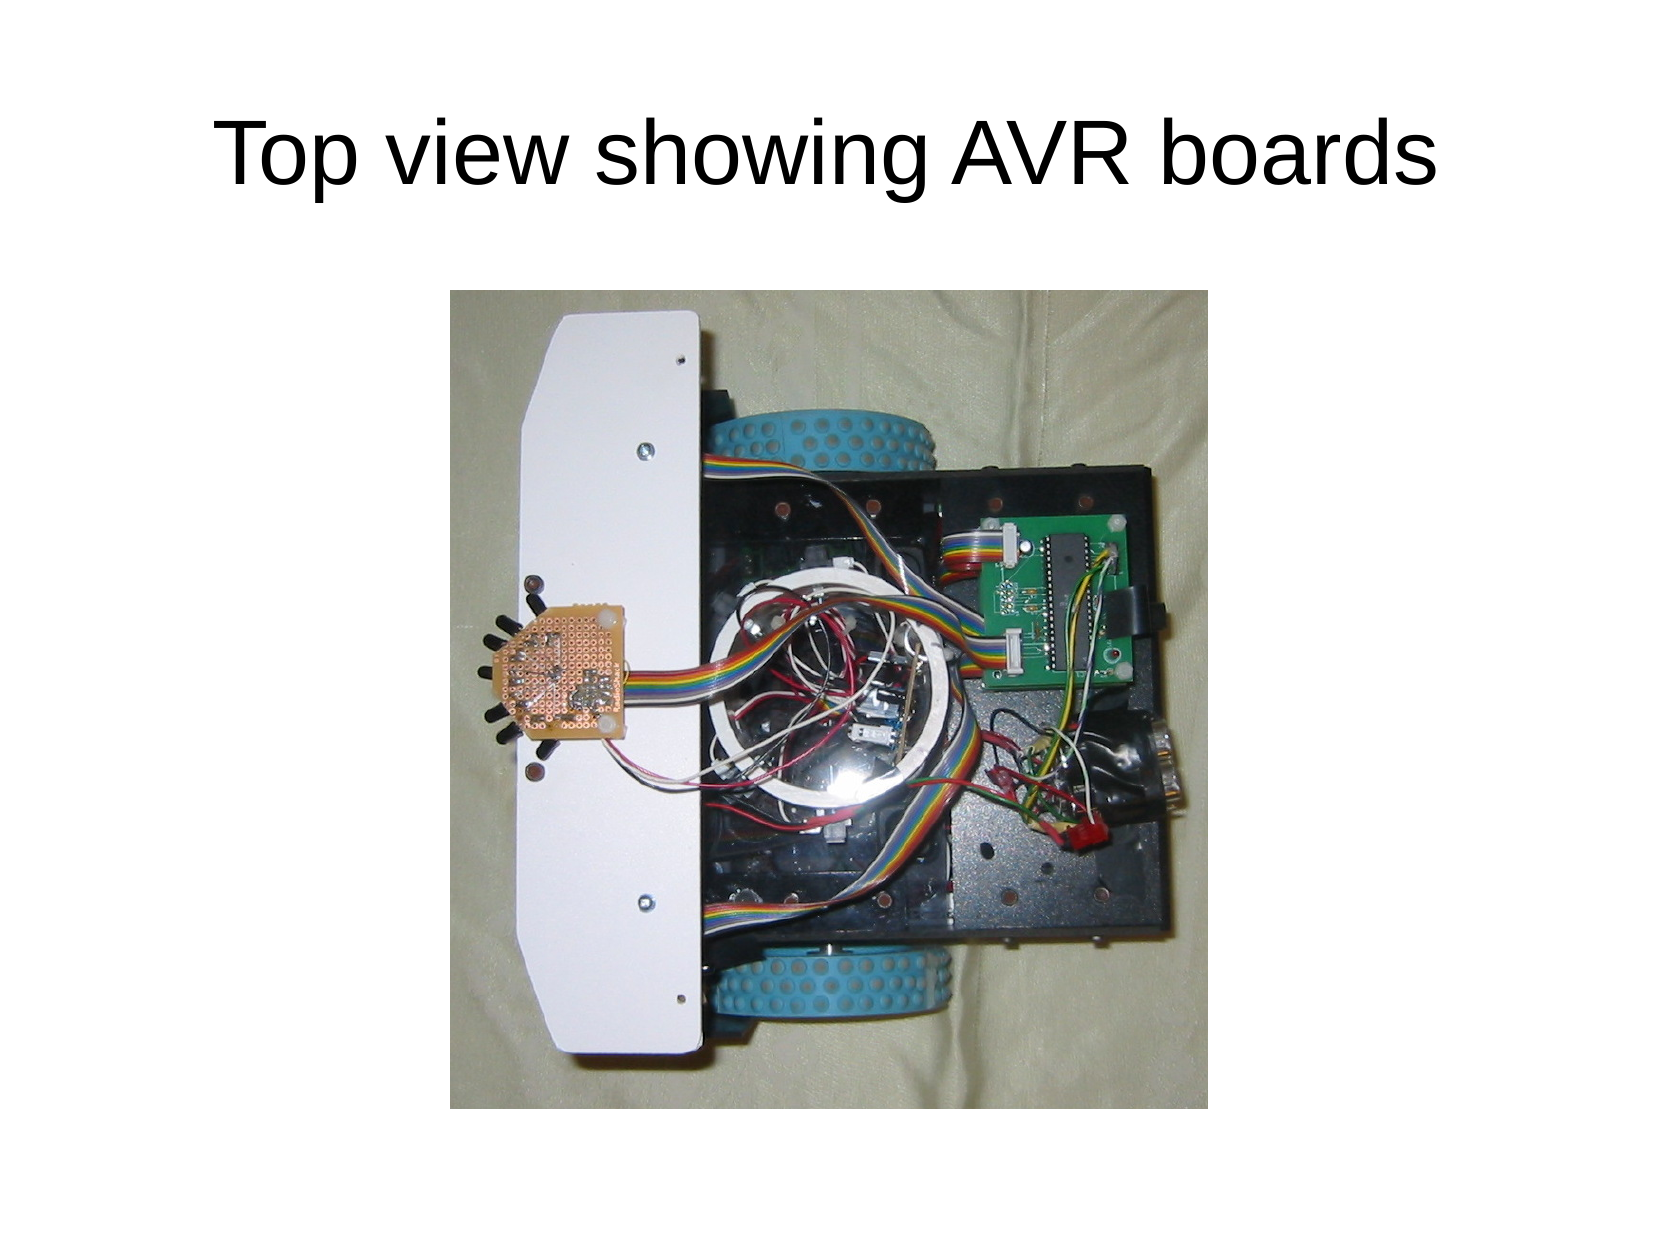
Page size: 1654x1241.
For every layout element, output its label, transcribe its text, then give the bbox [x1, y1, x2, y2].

picture [450, 290, 1208, 1109]
title Top view showing AVR boards [82, 49, 1571, 257]
